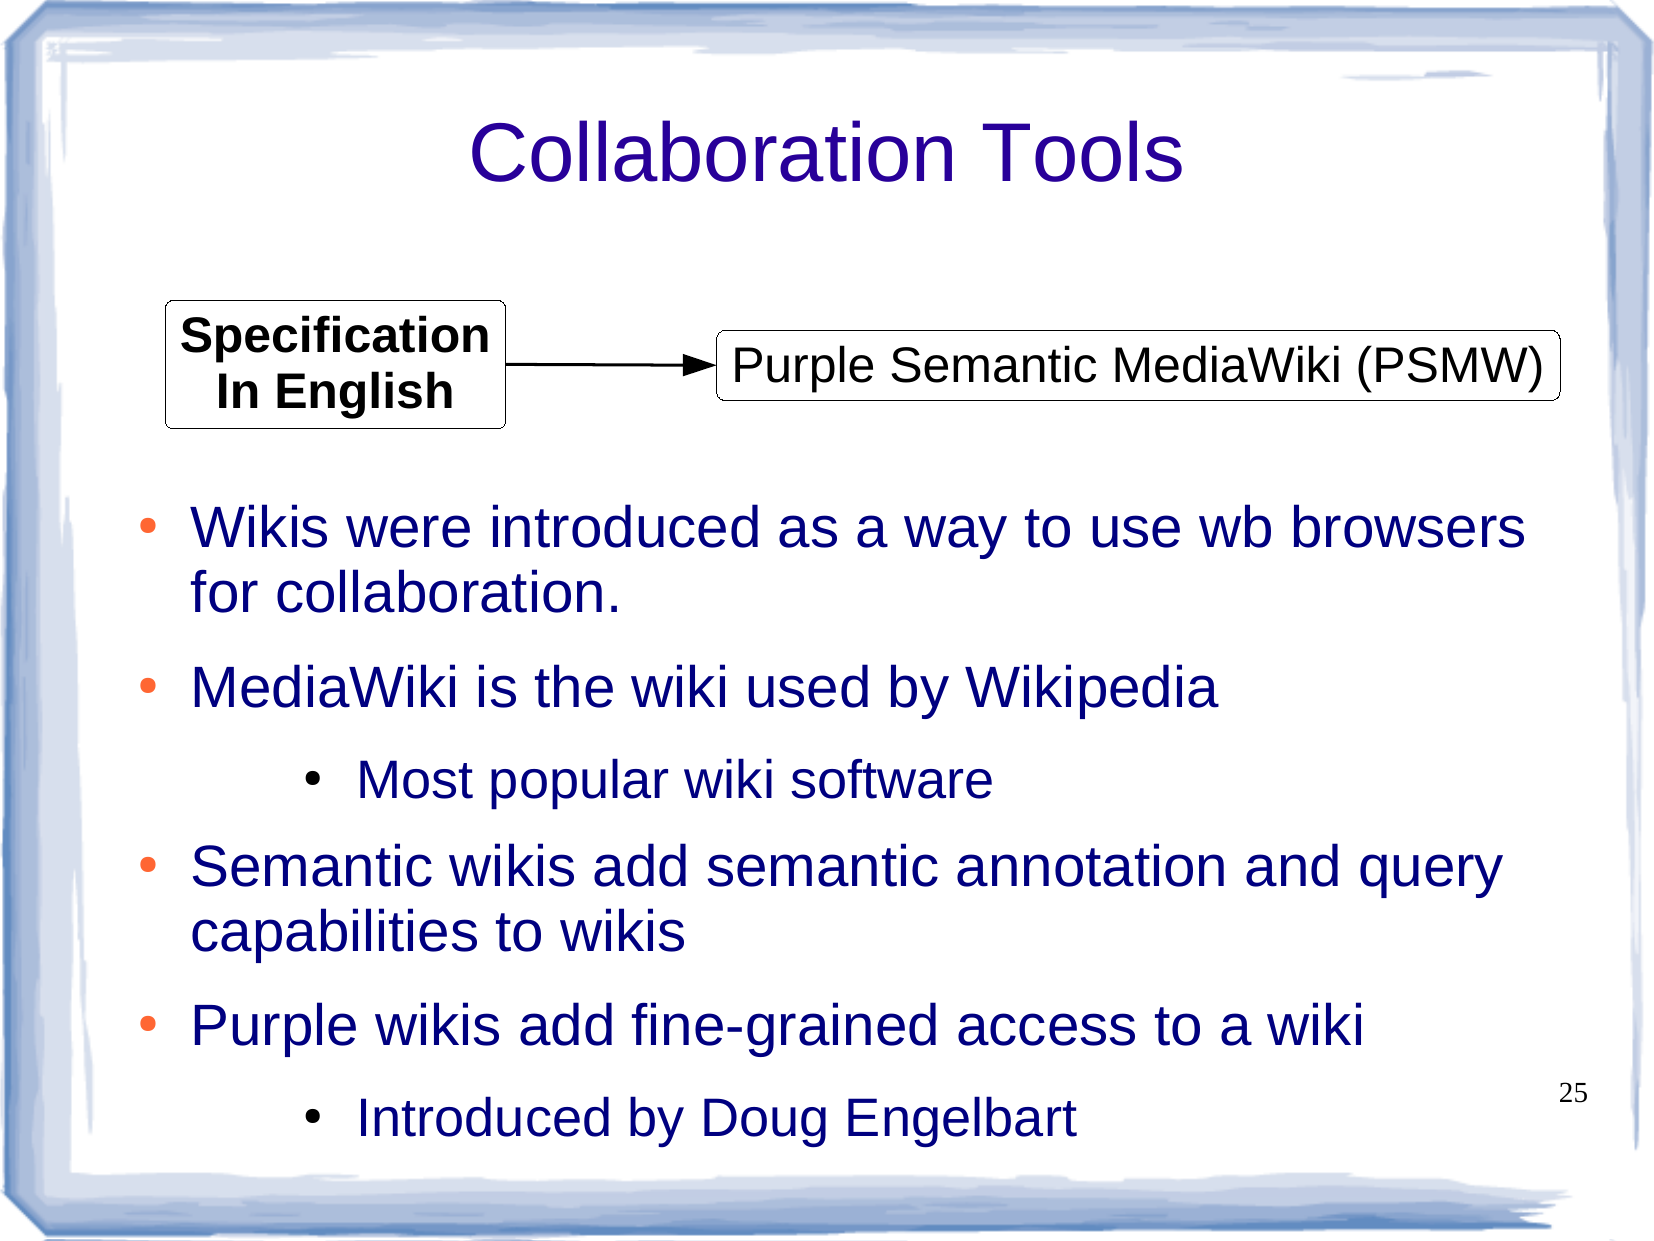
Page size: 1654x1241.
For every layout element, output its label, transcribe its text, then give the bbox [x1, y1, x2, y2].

text_box Specification In English [165, 300, 506, 429]
list Wikis were introduced as a way to use wb browsers for collaboration. MediaWiki is the wiki used by Wikipedia Most popular wiki software Semantic wikis add semantic annotation and query capabilities to wikis Purple wikis add fine-grained access to a wiki Introduced by Doug Engelbart [120, 495, 1573, 1147]
text_box Purple Semantic MediaWiki (PSMW) [716, 330, 1561, 401]
title Collaboration Tools [82, 49, 1571, 257]
picture [0, 0, 1654, 1241]
